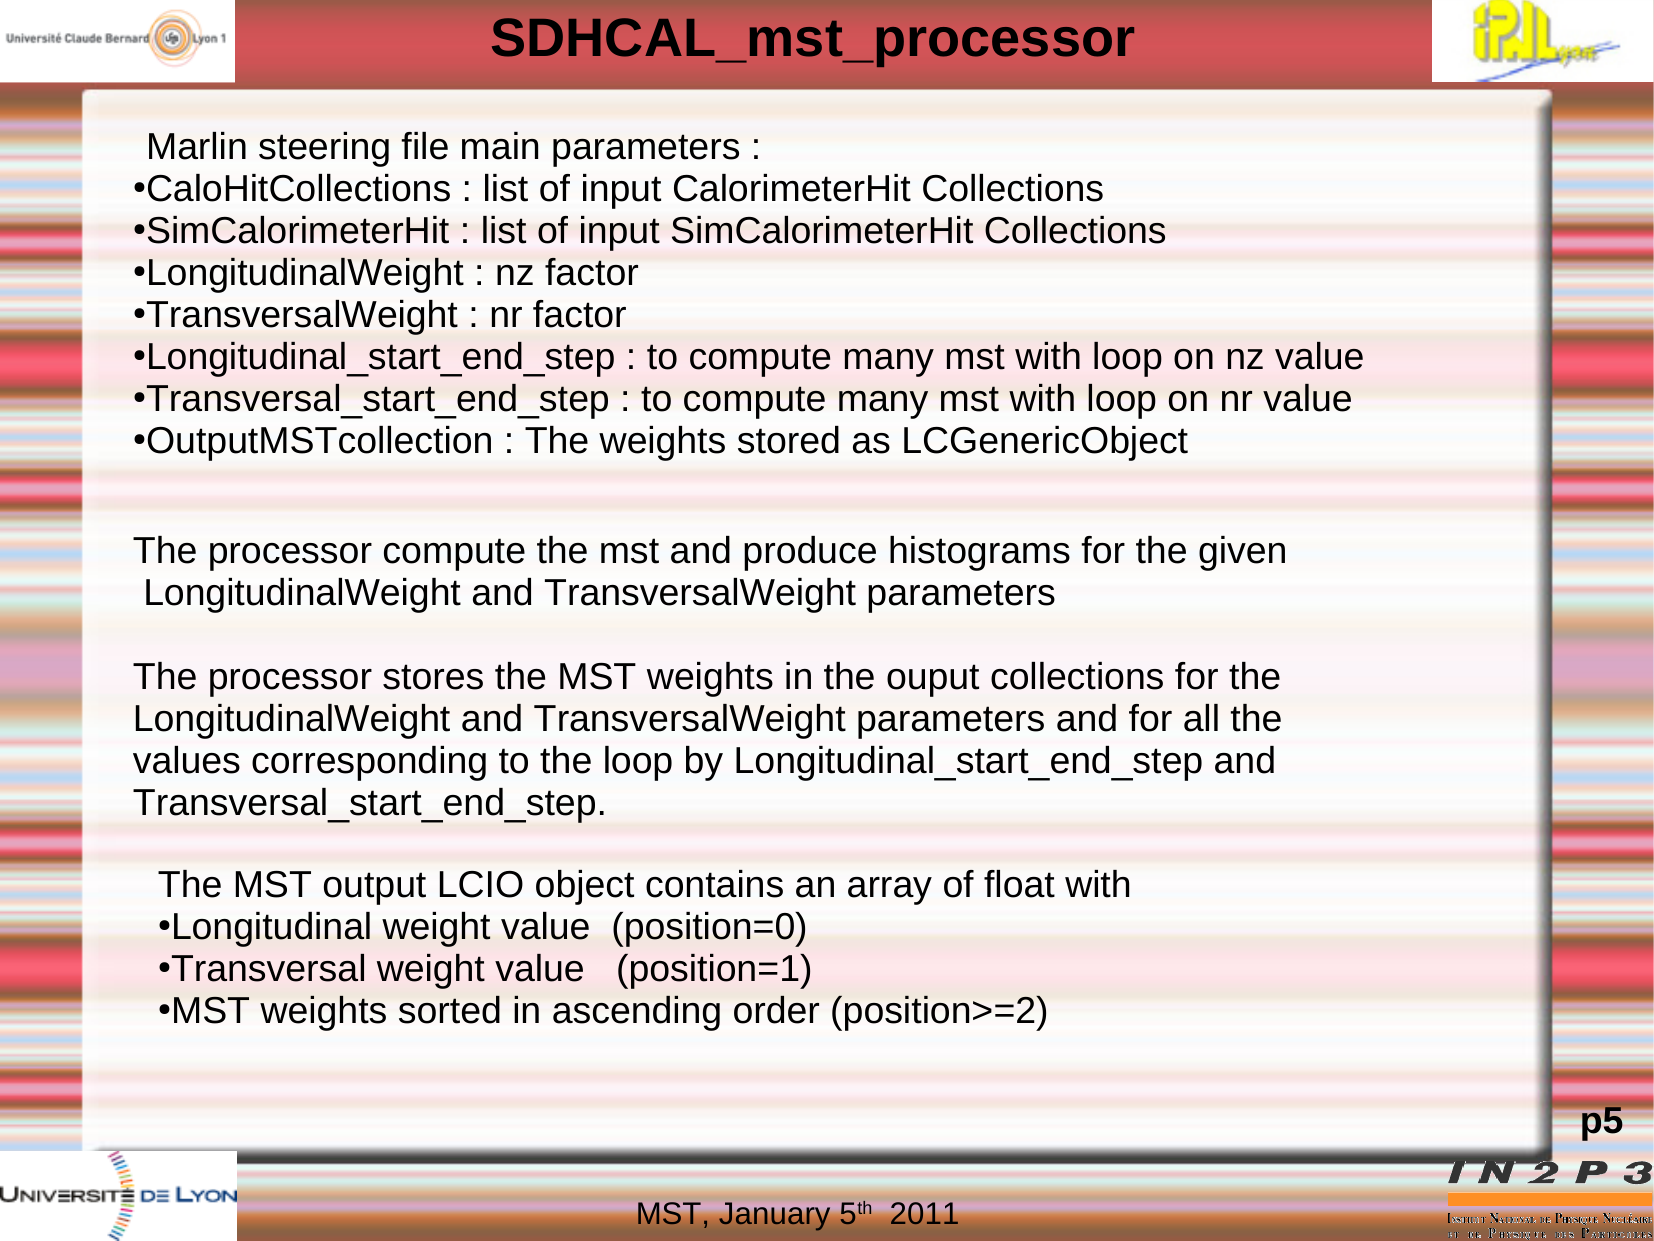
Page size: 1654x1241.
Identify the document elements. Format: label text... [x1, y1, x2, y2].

text_box Marlin steering file main parameters : CaloHitCollections : list of input CalorimeterHit Collections SimCalorimeterHit : list of input SimCalorimeterHit Collections LongitudinalWeight : nz factor TransversalWeight : nr factor Longitudinal_start_end_step : to compute many mst with loop on nz value Transversal_start_end_step : to compute many mst with loop on nr value OutputMSTcollection : The weights stored as LCGenericObject [118, 118, 1477, 470]
text_box The processor compute the mst and produce histograms for the given LongitudinalWeight and TransversalWeight parameters The processor stores the MST weights in the ouput collections for the LongitudinalWeight and TransversalWeight parameters and for all the values corresponding to the loop by Longitudinal_start_end_step and Transversal_start_end_step. [118, 522, 1303, 832]
picture [0, 0, 1654, 1241]
text_box The MST output LCIO object contains an array of float with Longitudinal weight value (position=0) Transversal weight value (position=1) MST weights sorted in ascending order (position>=2) [143, 856, 1158, 1040]
text_box SDHCAL_mst_processor [475, 0, 1152, 89]
